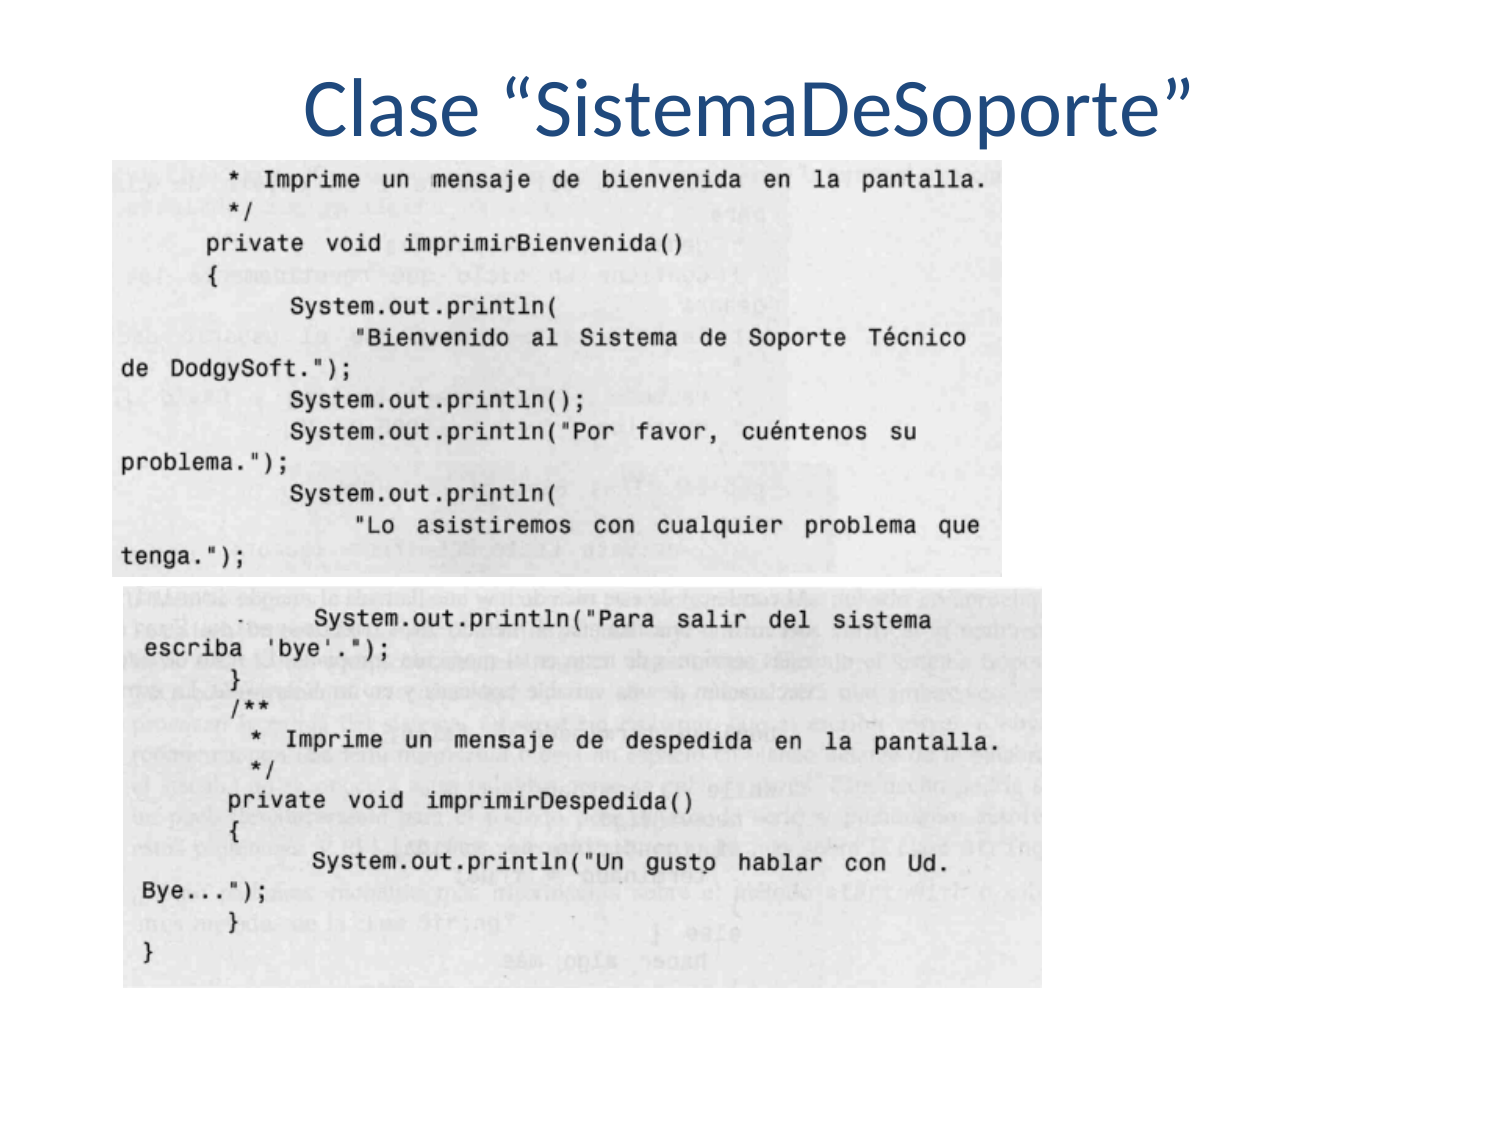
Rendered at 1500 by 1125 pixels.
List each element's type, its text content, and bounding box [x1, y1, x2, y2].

title Clase “SistemaDeSoporte” [75, 45, 1426, 161]
picture [123, 586, 1042, 988]
picture [112, 161, 1002, 577]
